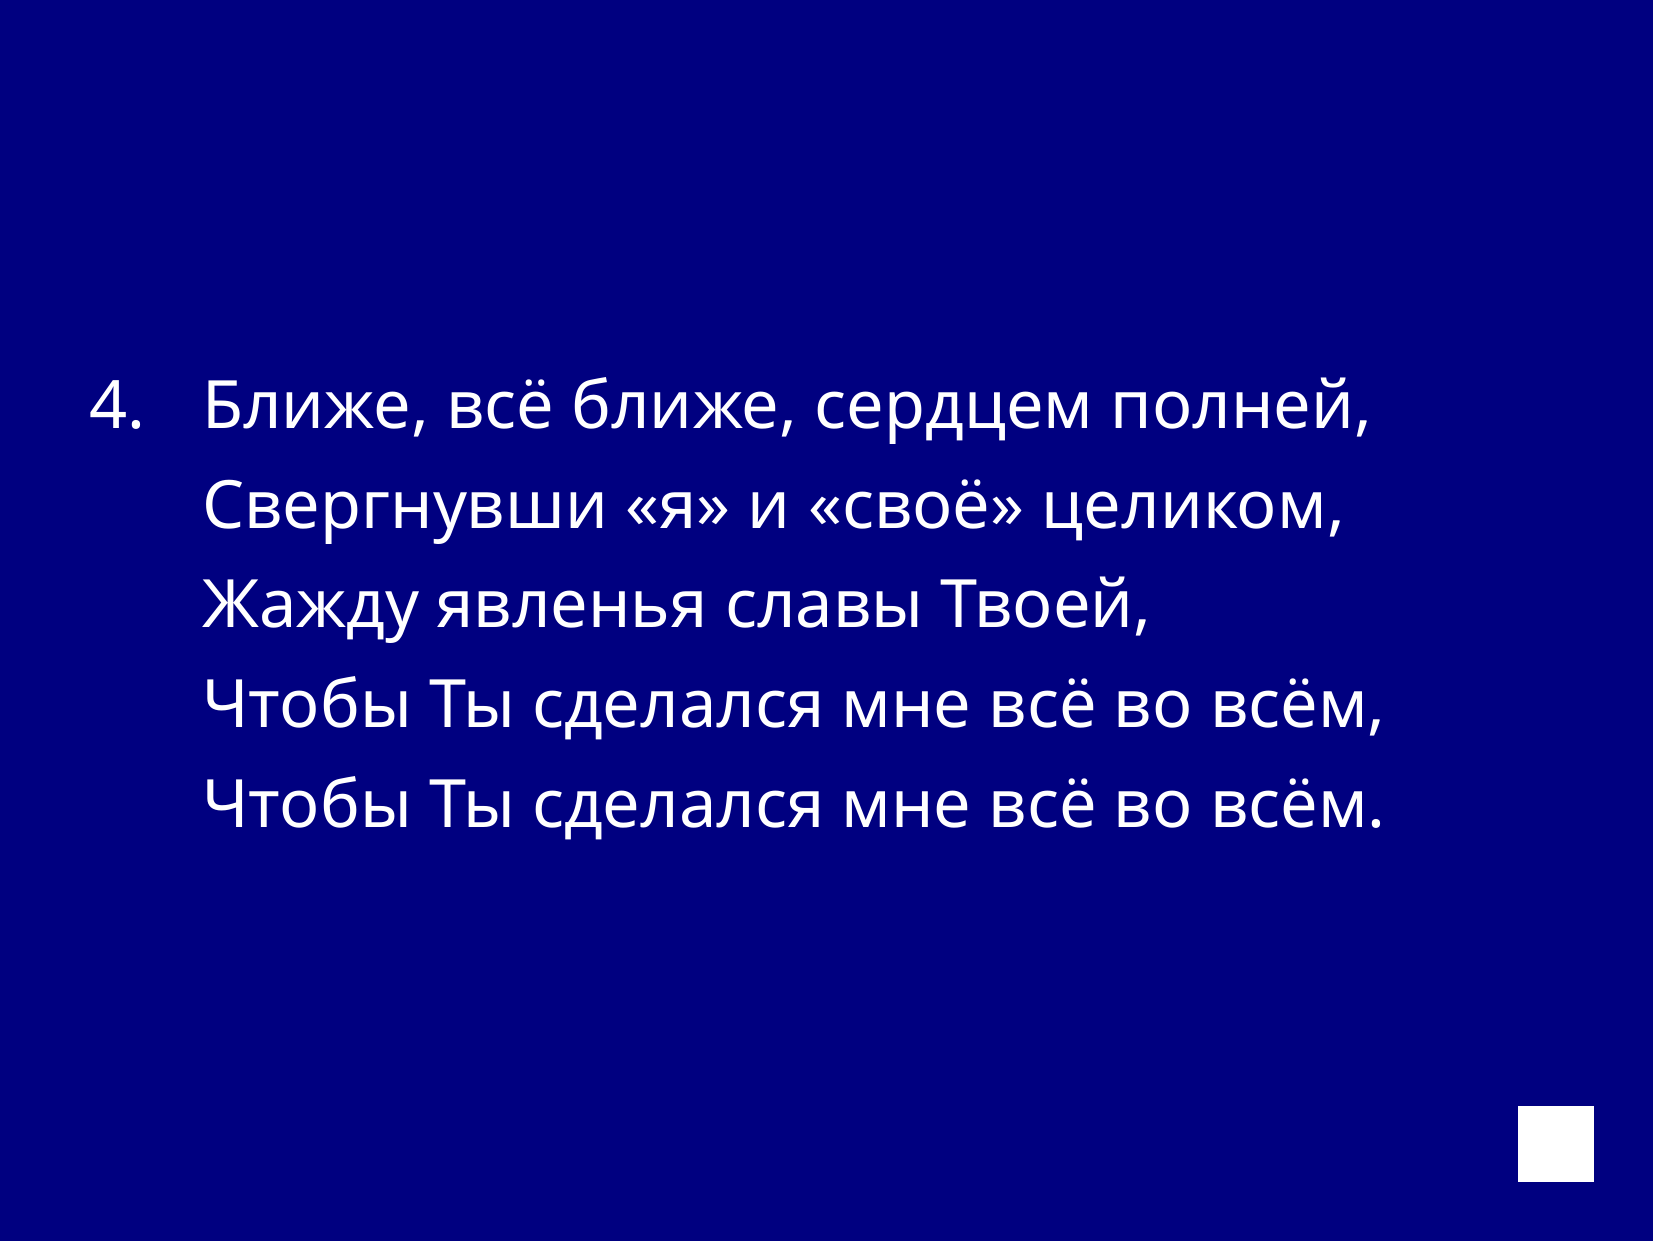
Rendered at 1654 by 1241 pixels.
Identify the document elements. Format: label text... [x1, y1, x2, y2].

text_box 4. Ближе, всё ближе, сердцем полней, Свергнувши «я» и «своё» целиком, Жажду явленья славы Твоей, Чтобы Ты сделался мне всё во всём, Чтобы Ты сделался мне всё во всём. [75, 150, 1576, 1163]
text_box [1518, 1106, 1594, 1182]
